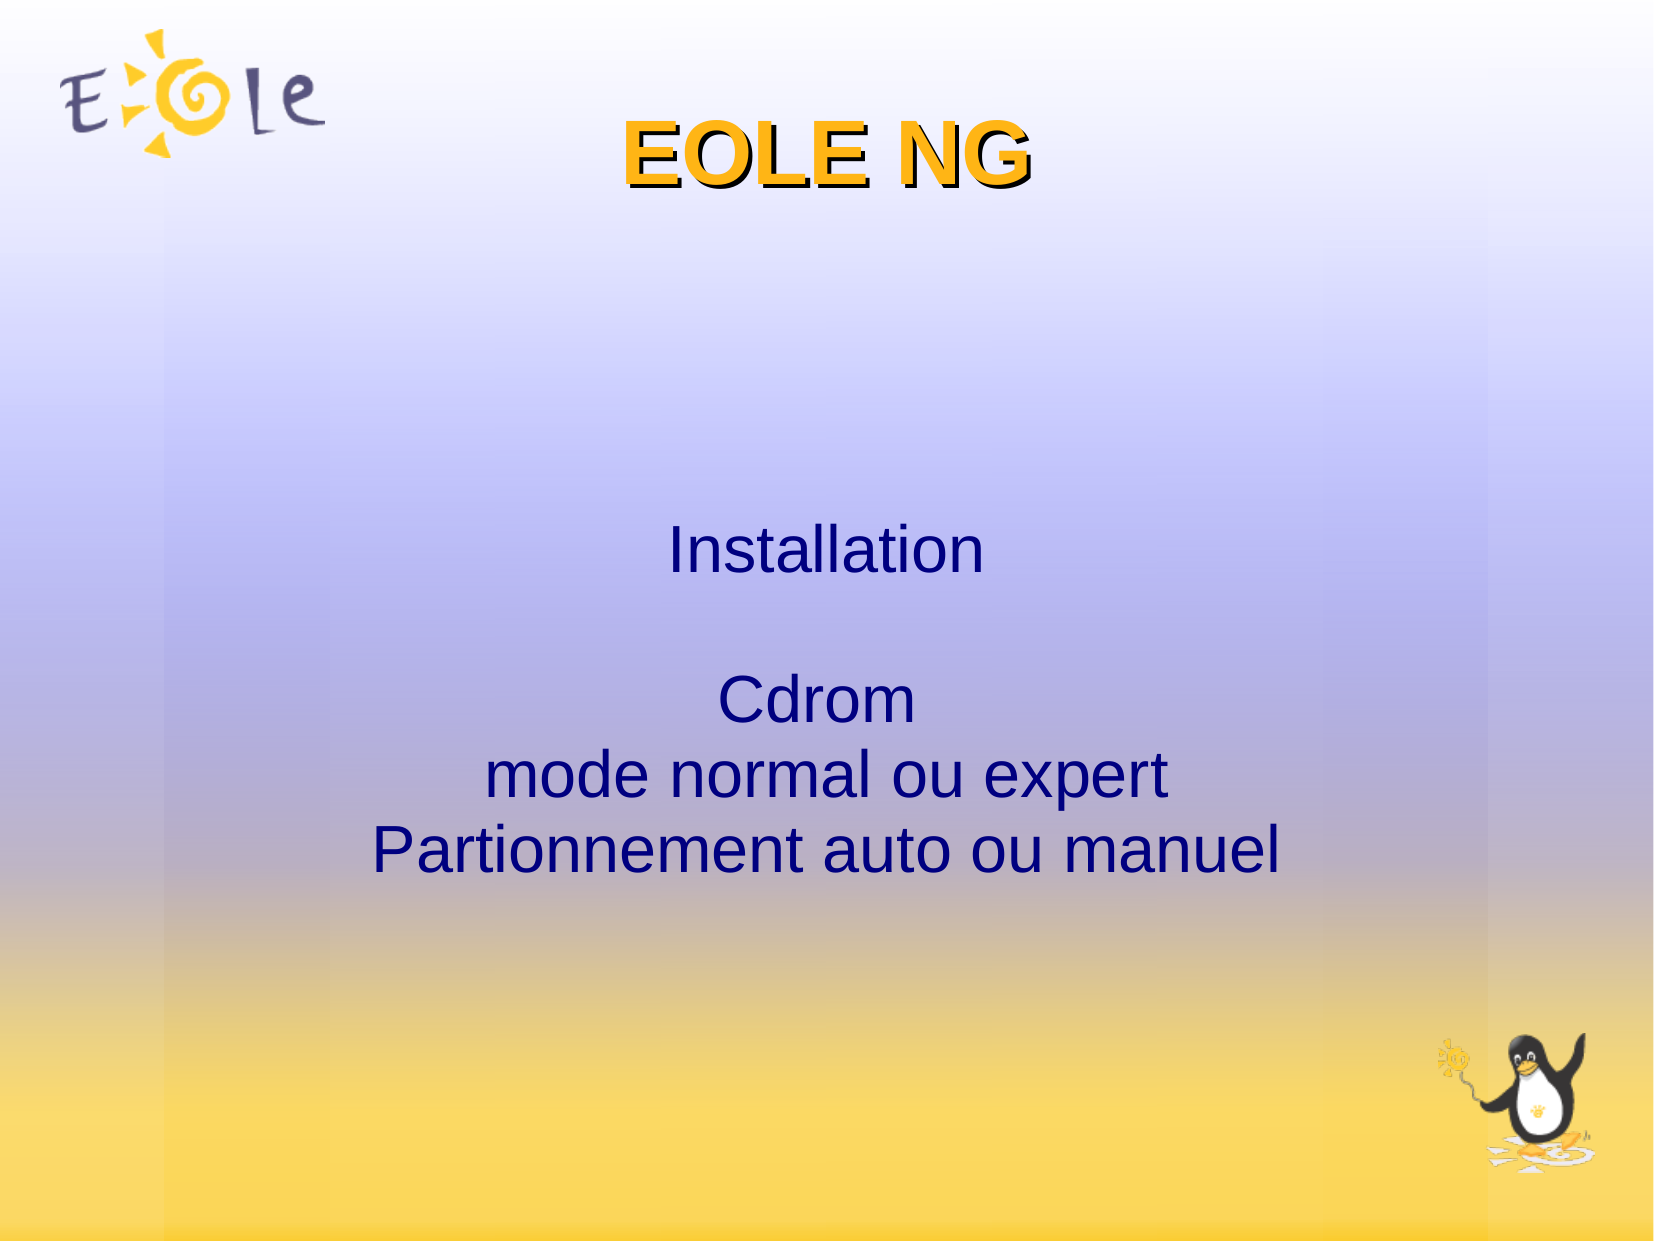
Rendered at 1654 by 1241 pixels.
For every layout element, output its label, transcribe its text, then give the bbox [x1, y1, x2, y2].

title EOLE NG [82, 49, 1571, 257]
picture [0, 0, 1654, 1241]
subtitle Installation Cdrom mode normal ou expert Partionnement auto ou manuel [82, 290, 1571, 1109]
